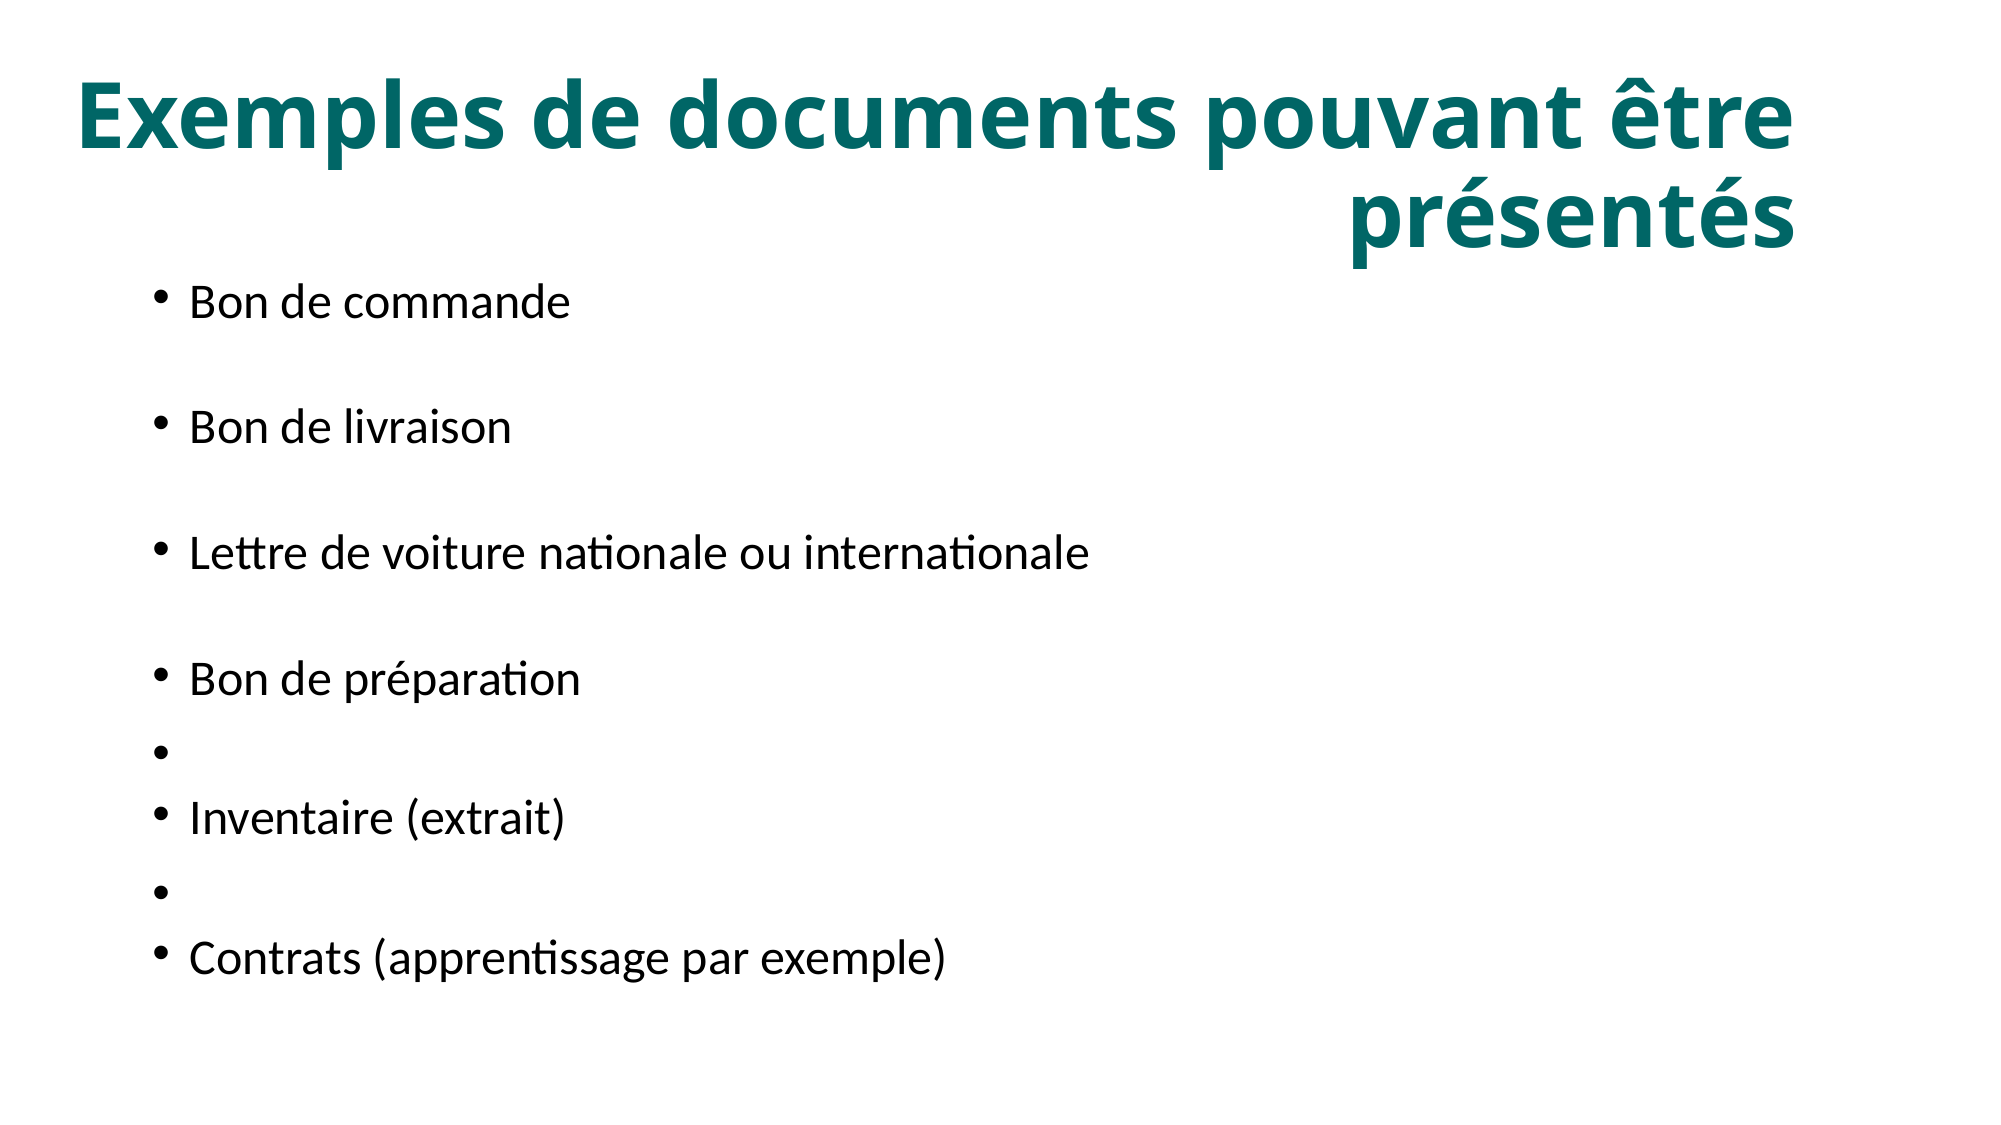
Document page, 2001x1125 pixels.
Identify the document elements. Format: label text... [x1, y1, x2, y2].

list Bon de commande Bon de livraison Lettre de voiture nationale ou internationale Bon de préparation Inventaire (extrait) Contrats (apprentissage par exemple) [137, 277, 1921, 1023]
title Exemples de documents pouvant être présentés [59, 59, 1863, 278]
